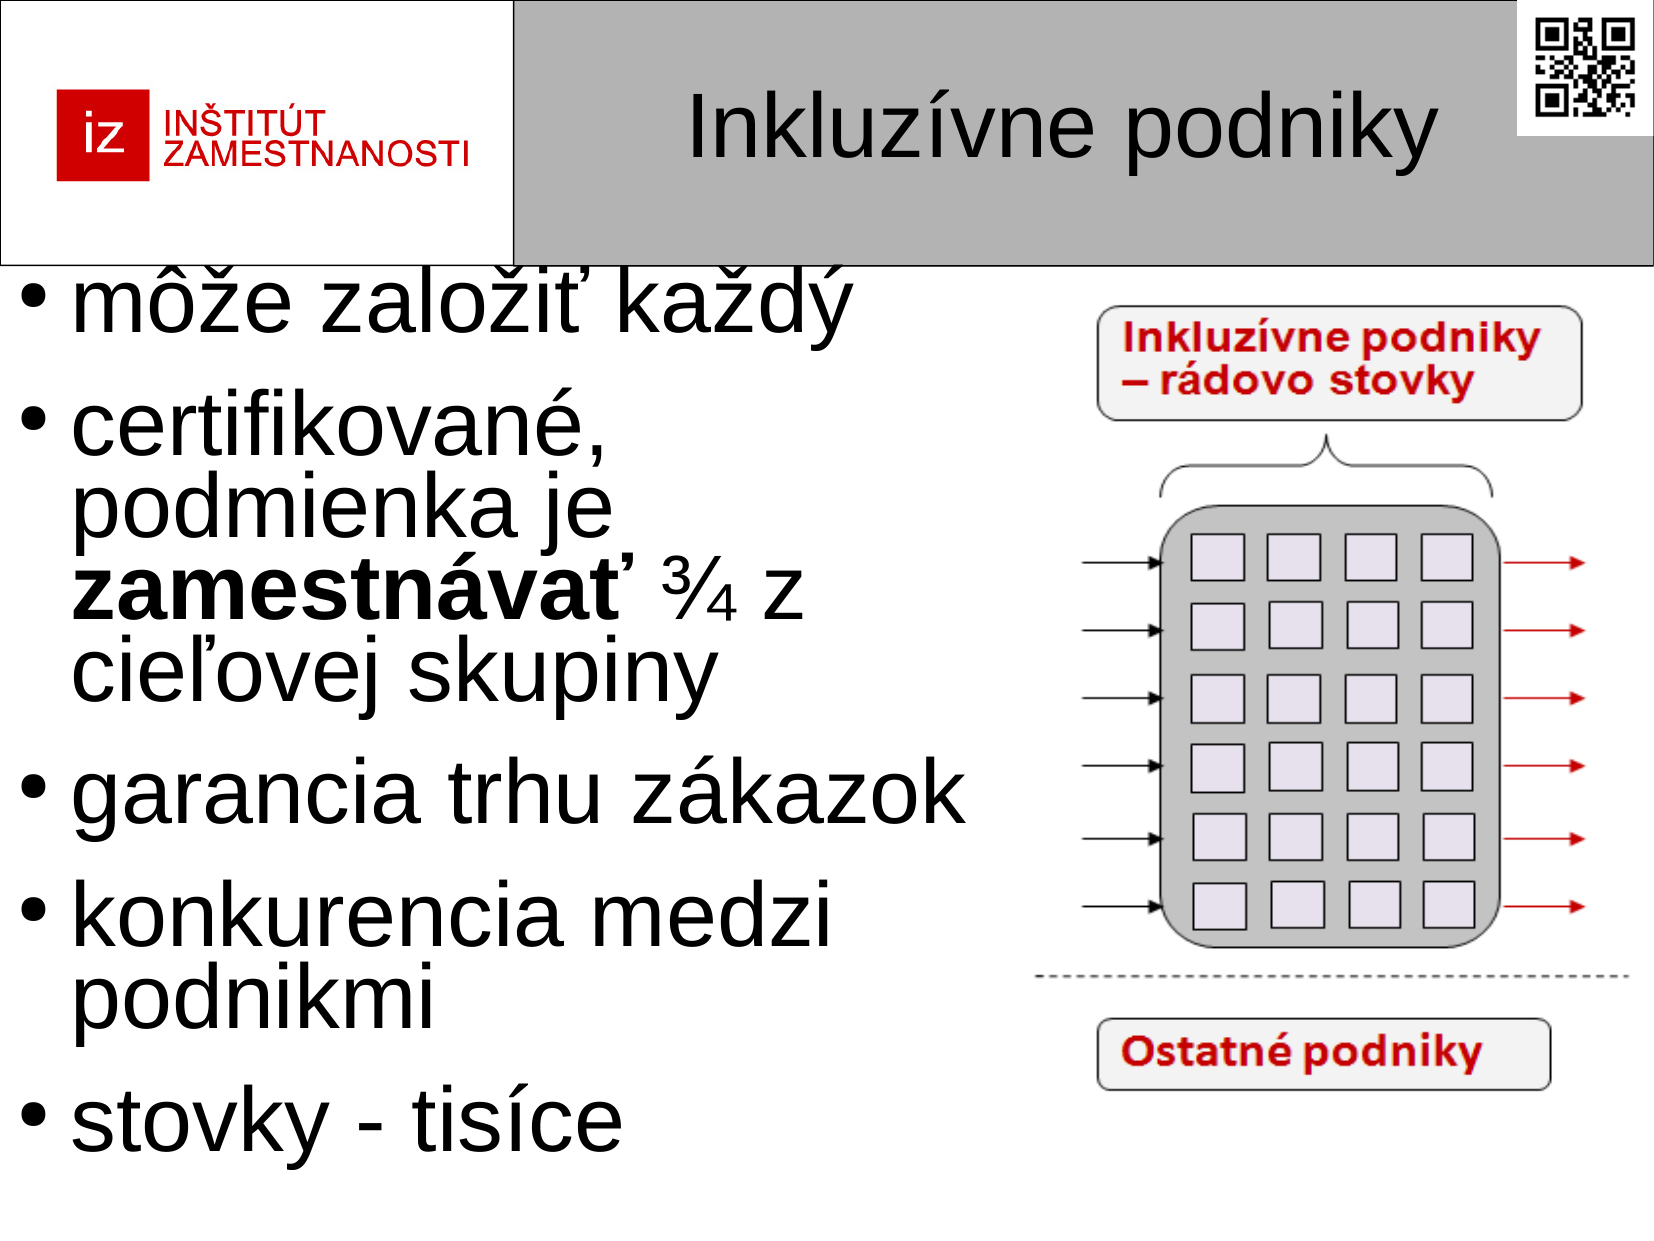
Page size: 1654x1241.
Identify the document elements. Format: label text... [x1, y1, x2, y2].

list môže založiť každý certifikované, podmienka je zamestnávať ¾ z cieľovej skupiny garancia trhu zákazok konkurencia medzi podnikmi stovky - tisíce [0, 267, 975, 1189]
picture [1517, 0, 1654, 136]
title Inkluzívne podniky [561, 37, 1565, 229]
picture [5, 8, 512, 257]
picture [1033, 295, 1632, 1093]
